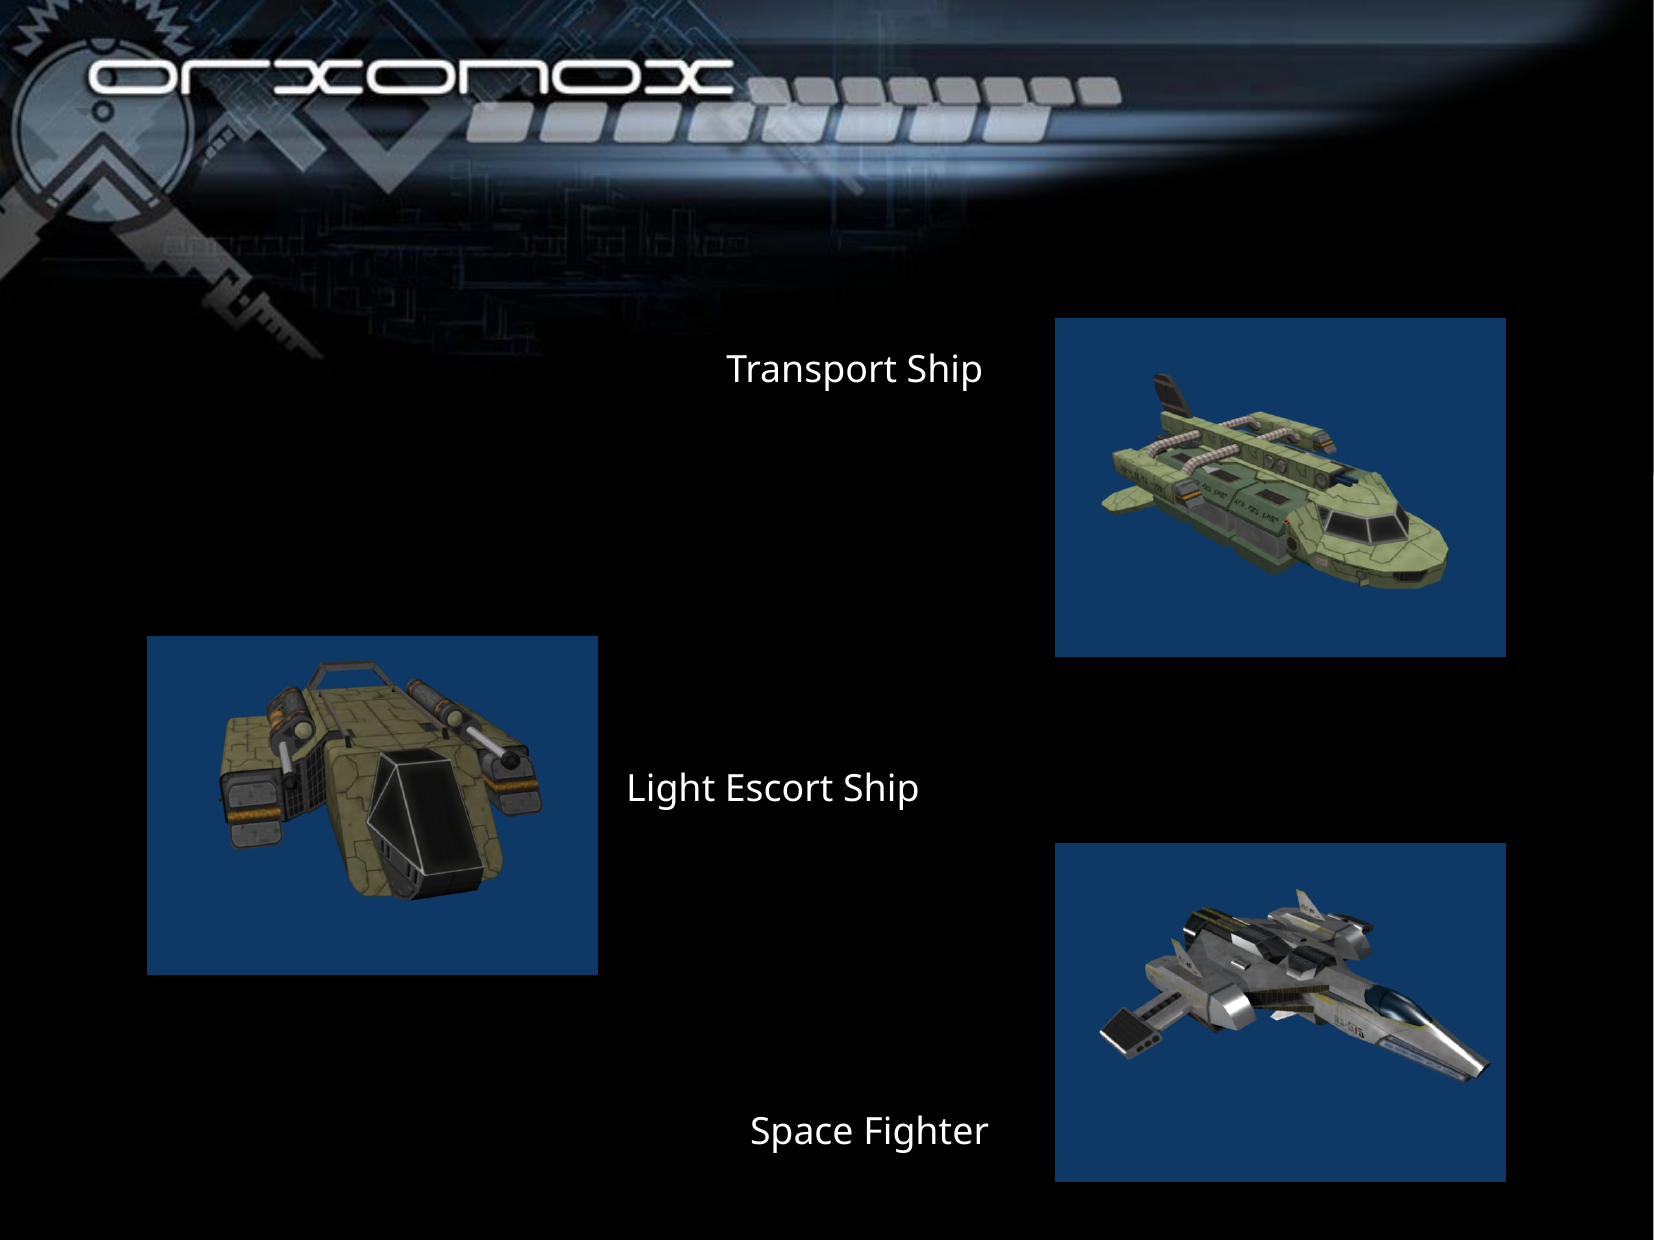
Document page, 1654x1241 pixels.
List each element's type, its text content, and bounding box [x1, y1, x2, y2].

picture [147, 636, 598, 975]
picture [0, 0, 1654, 657]
list Light Escort Ship [590, 761, 1093, 827]
list Space Fighter [714, 1104, 1158, 1170]
picture [1055, 843, 1506, 1182]
list Transport Ship [690, 342, 1193, 408]
